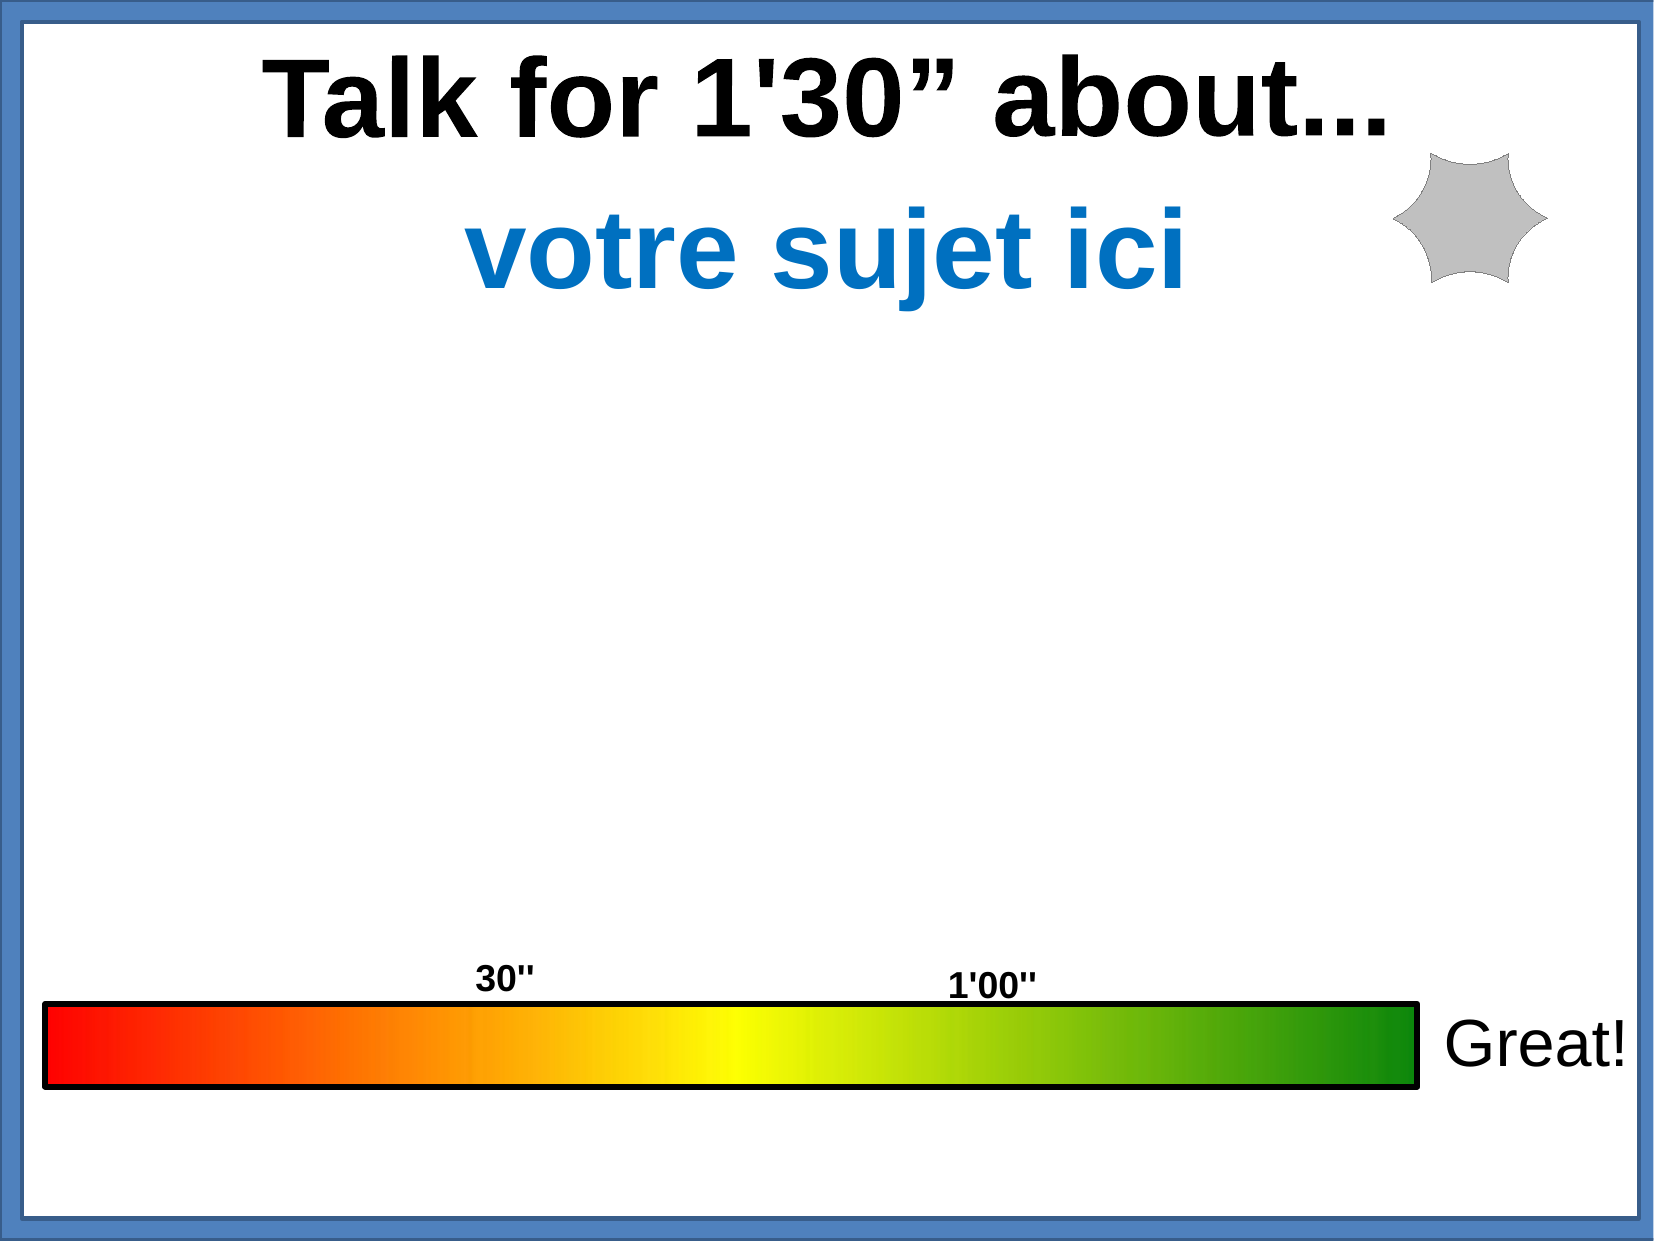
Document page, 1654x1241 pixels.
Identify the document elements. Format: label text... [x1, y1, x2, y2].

text_box 1'00'' [933, 956, 1063, 1016]
text_box Talk for 1'30” about... [23, 14, 1630, 168]
text_box [1393, 153, 1548, 283]
picture [48, 1007, 1414, 1084]
text_box [0, 0, 1654, 168]
text_box 30'' [460, 949, 556, 1052]
text_box Great! [1428, 992, 1644, 1088]
text_box votre sujet ici [0, 168, 1654, 319]
text_box [0, 319, 1654, 1241]
